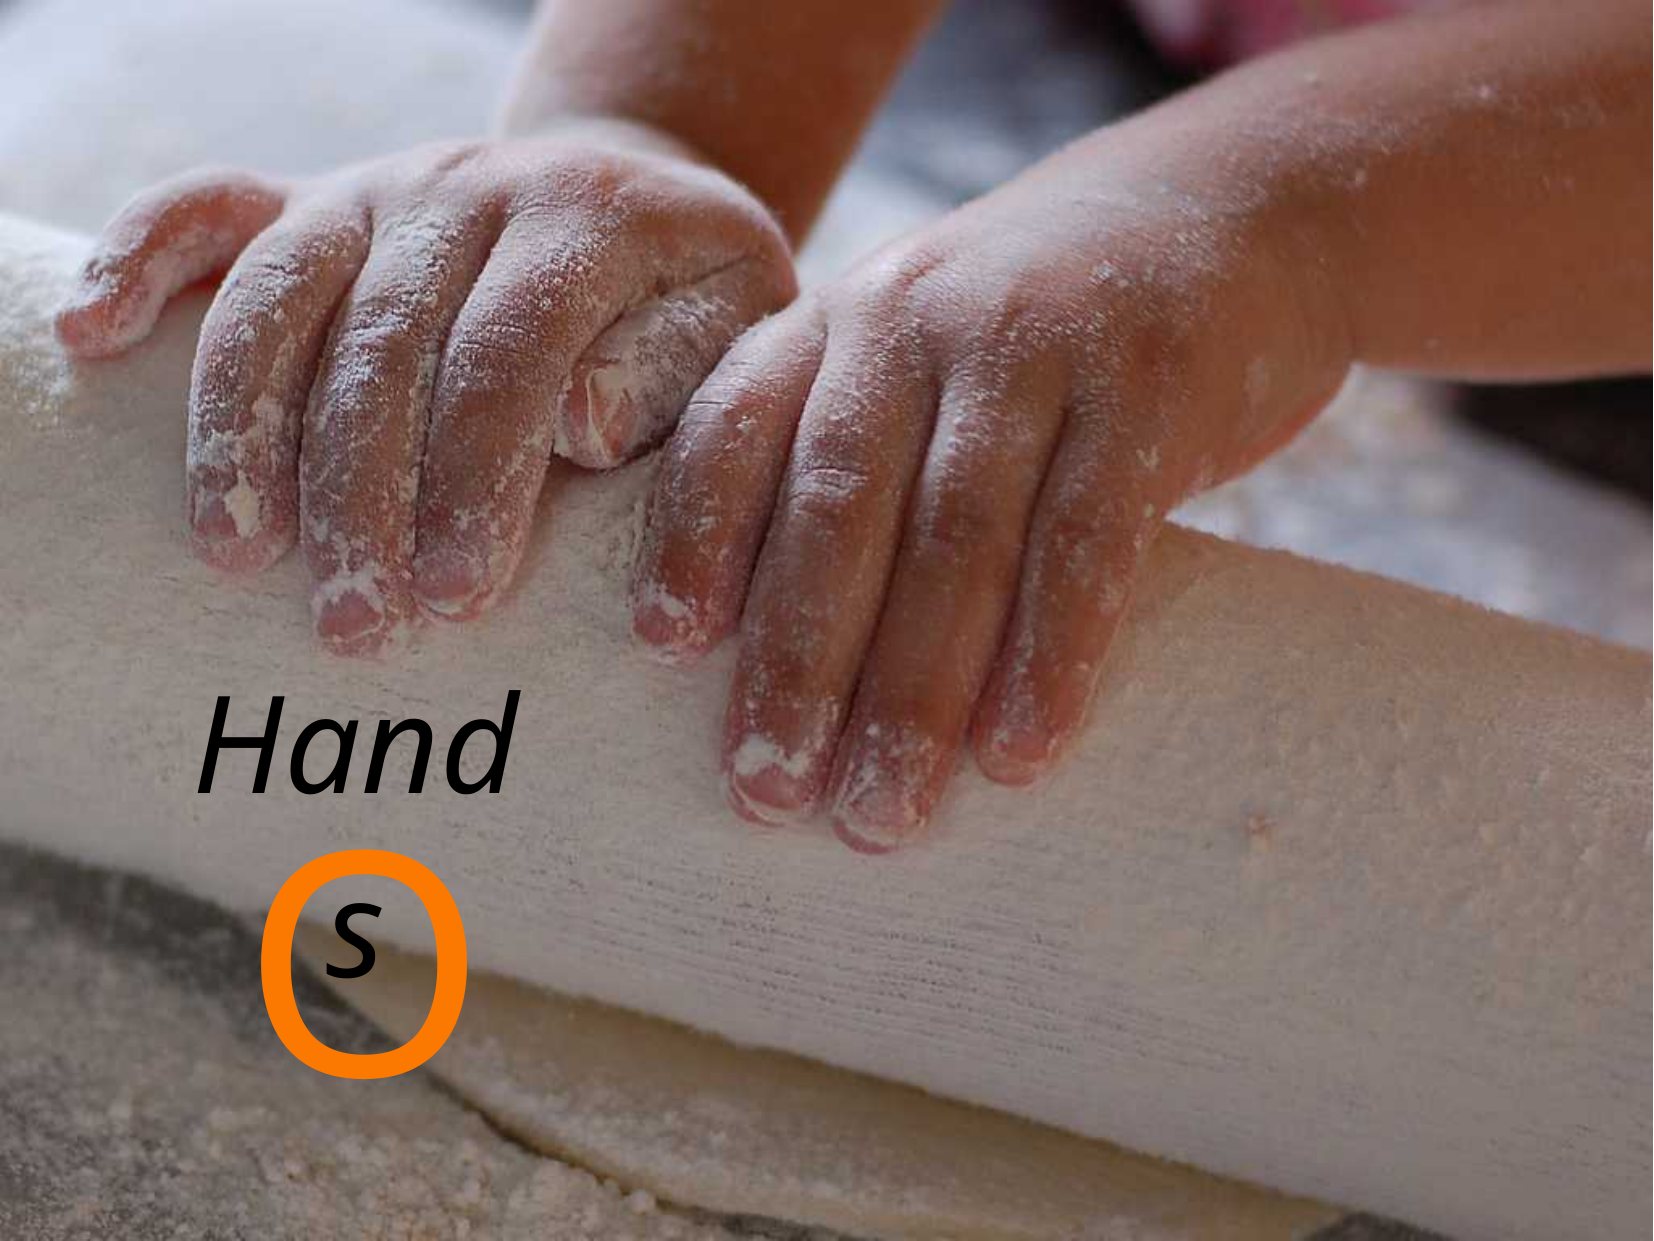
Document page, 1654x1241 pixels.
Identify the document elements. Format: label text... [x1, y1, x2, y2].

text_box Hands [150, 640, 562, 826]
text_box ON! [158, 735, 571, 1125]
picture [0, 0, 1653, 1241]
